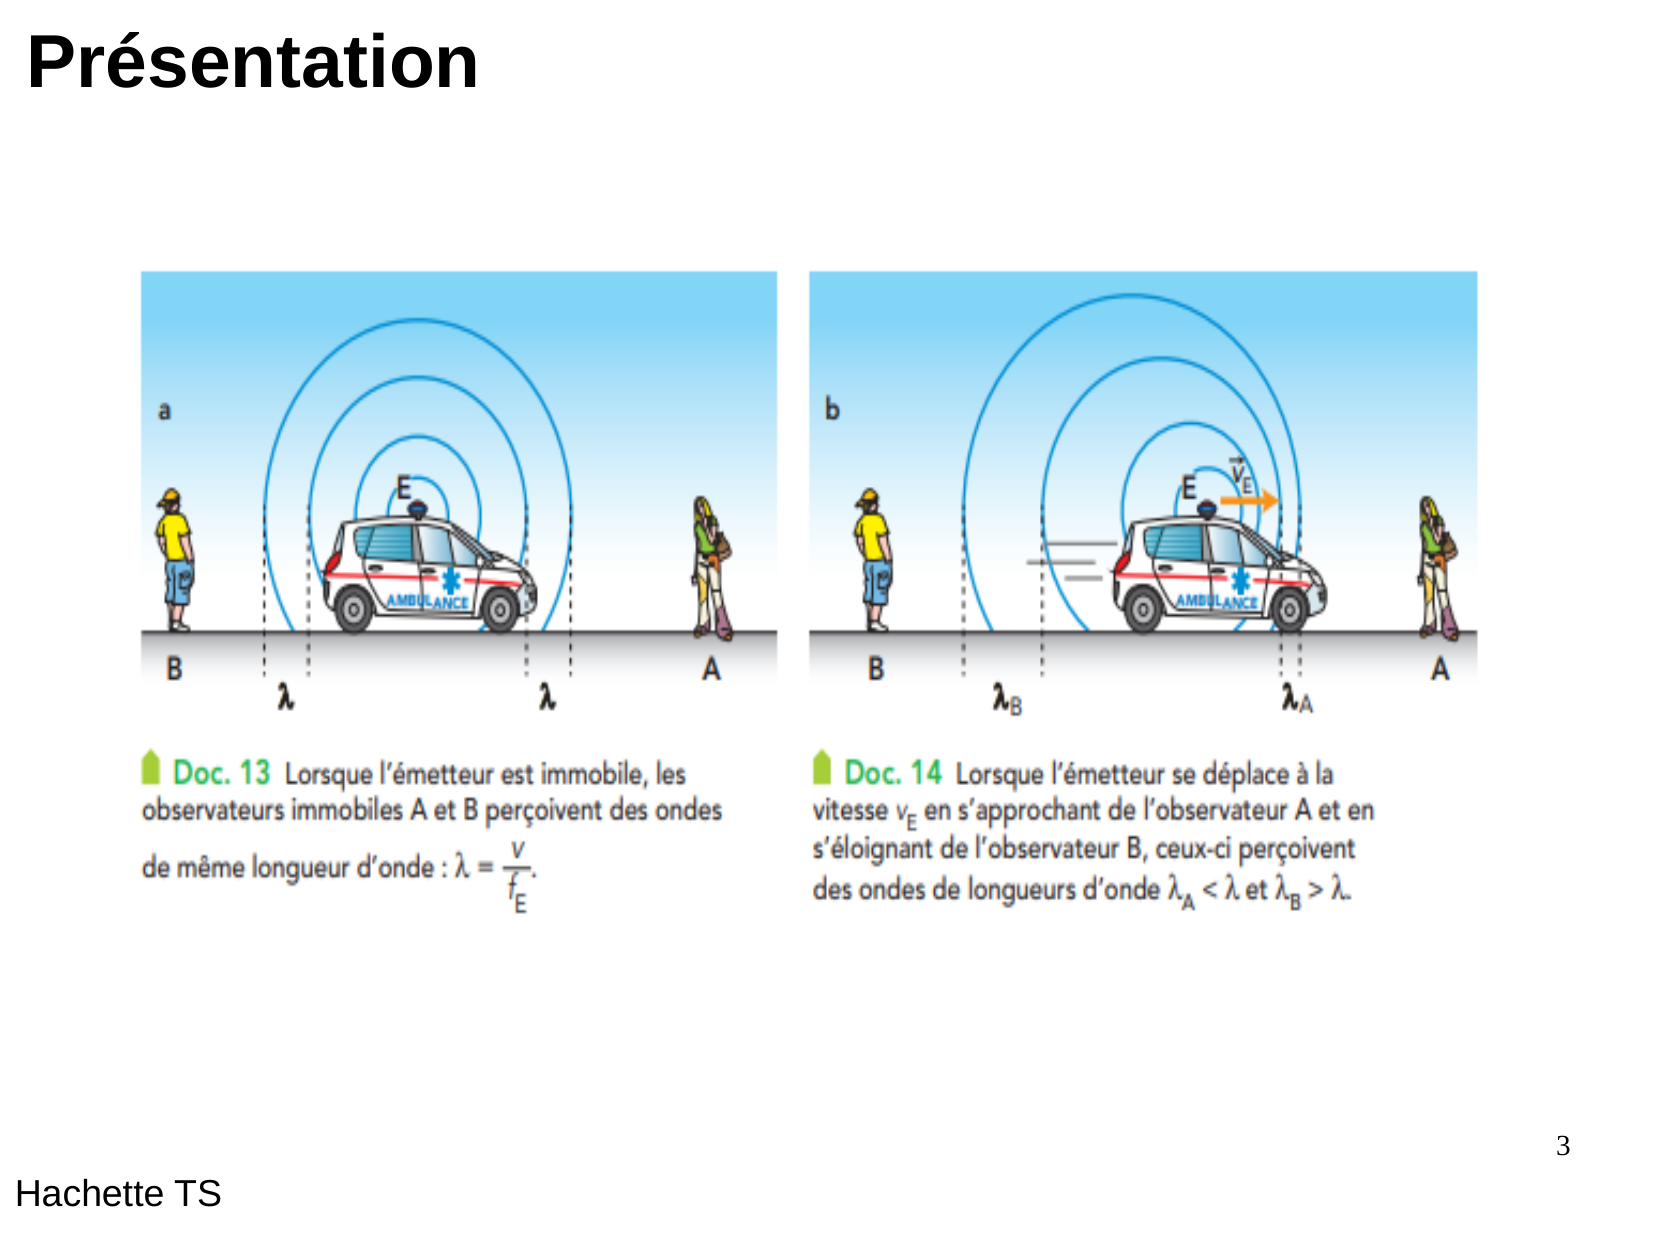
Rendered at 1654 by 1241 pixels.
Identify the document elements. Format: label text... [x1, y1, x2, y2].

picture [131, 264, 1523, 922]
text_box Hachette TS [0, 1164, 260, 1241]
text_box Présentation [11, 11, 697, 111]
